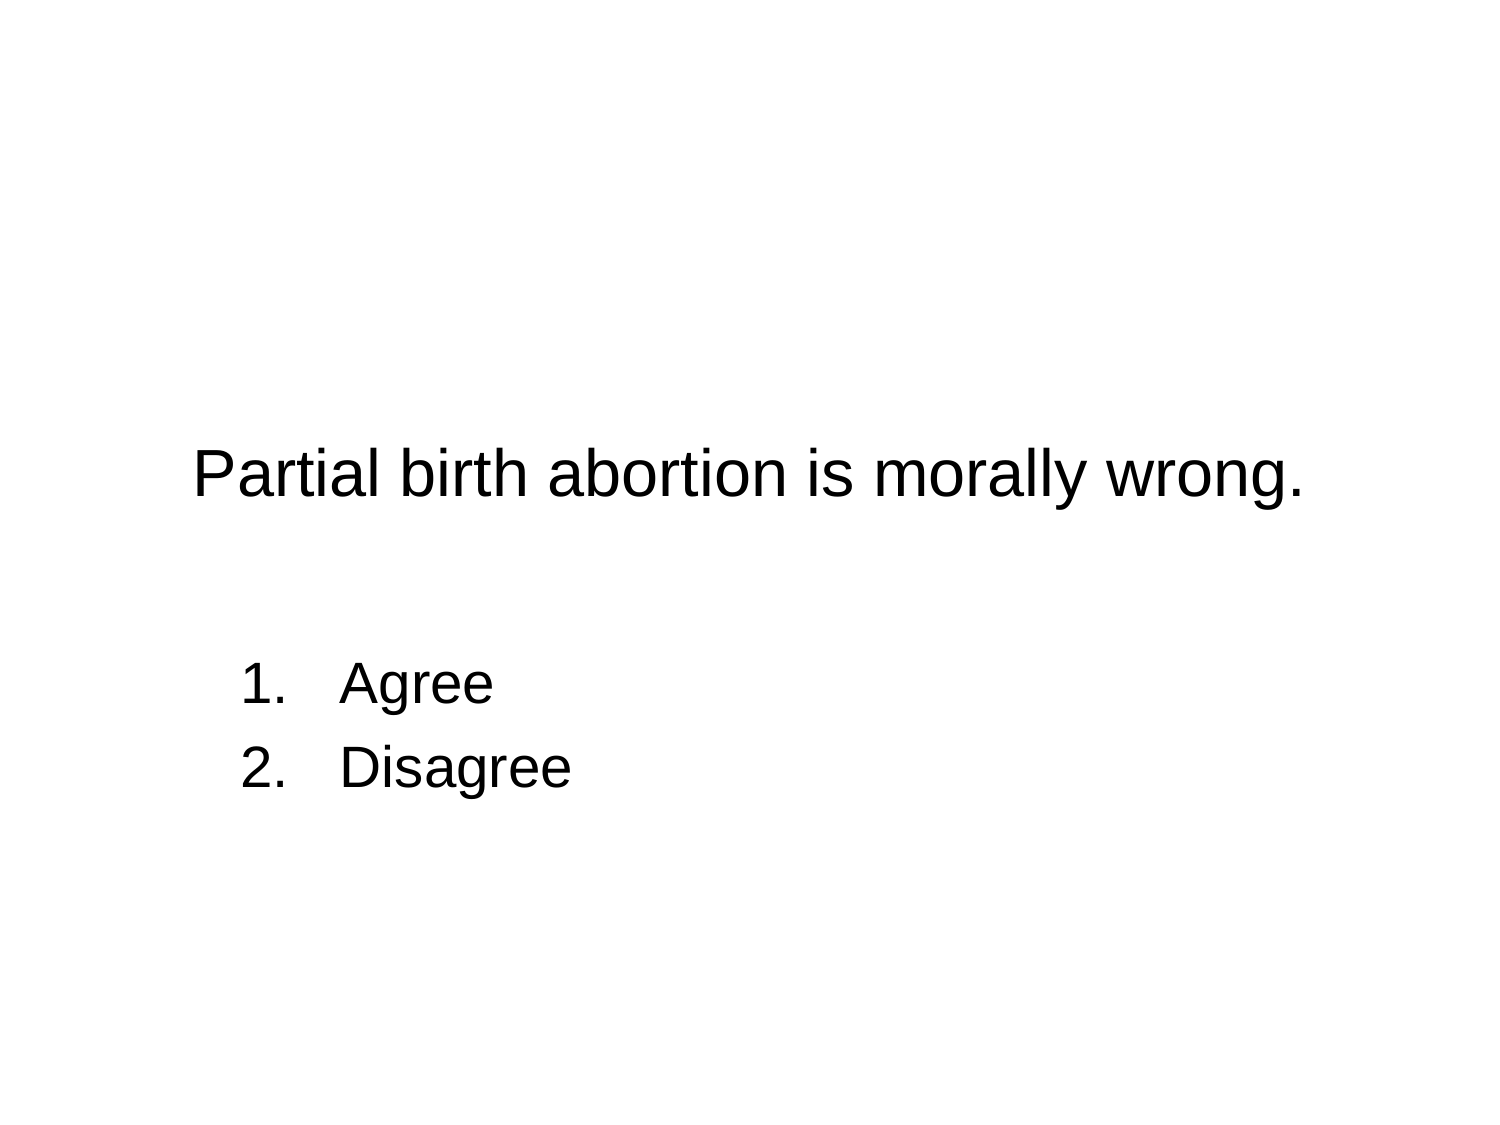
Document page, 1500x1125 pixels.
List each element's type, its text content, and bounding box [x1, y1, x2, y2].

title Partial birth abortion is morally wrong. [112, 349, 1388, 591]
subtitle Agree Disagree [225, 637, 1276, 925]
